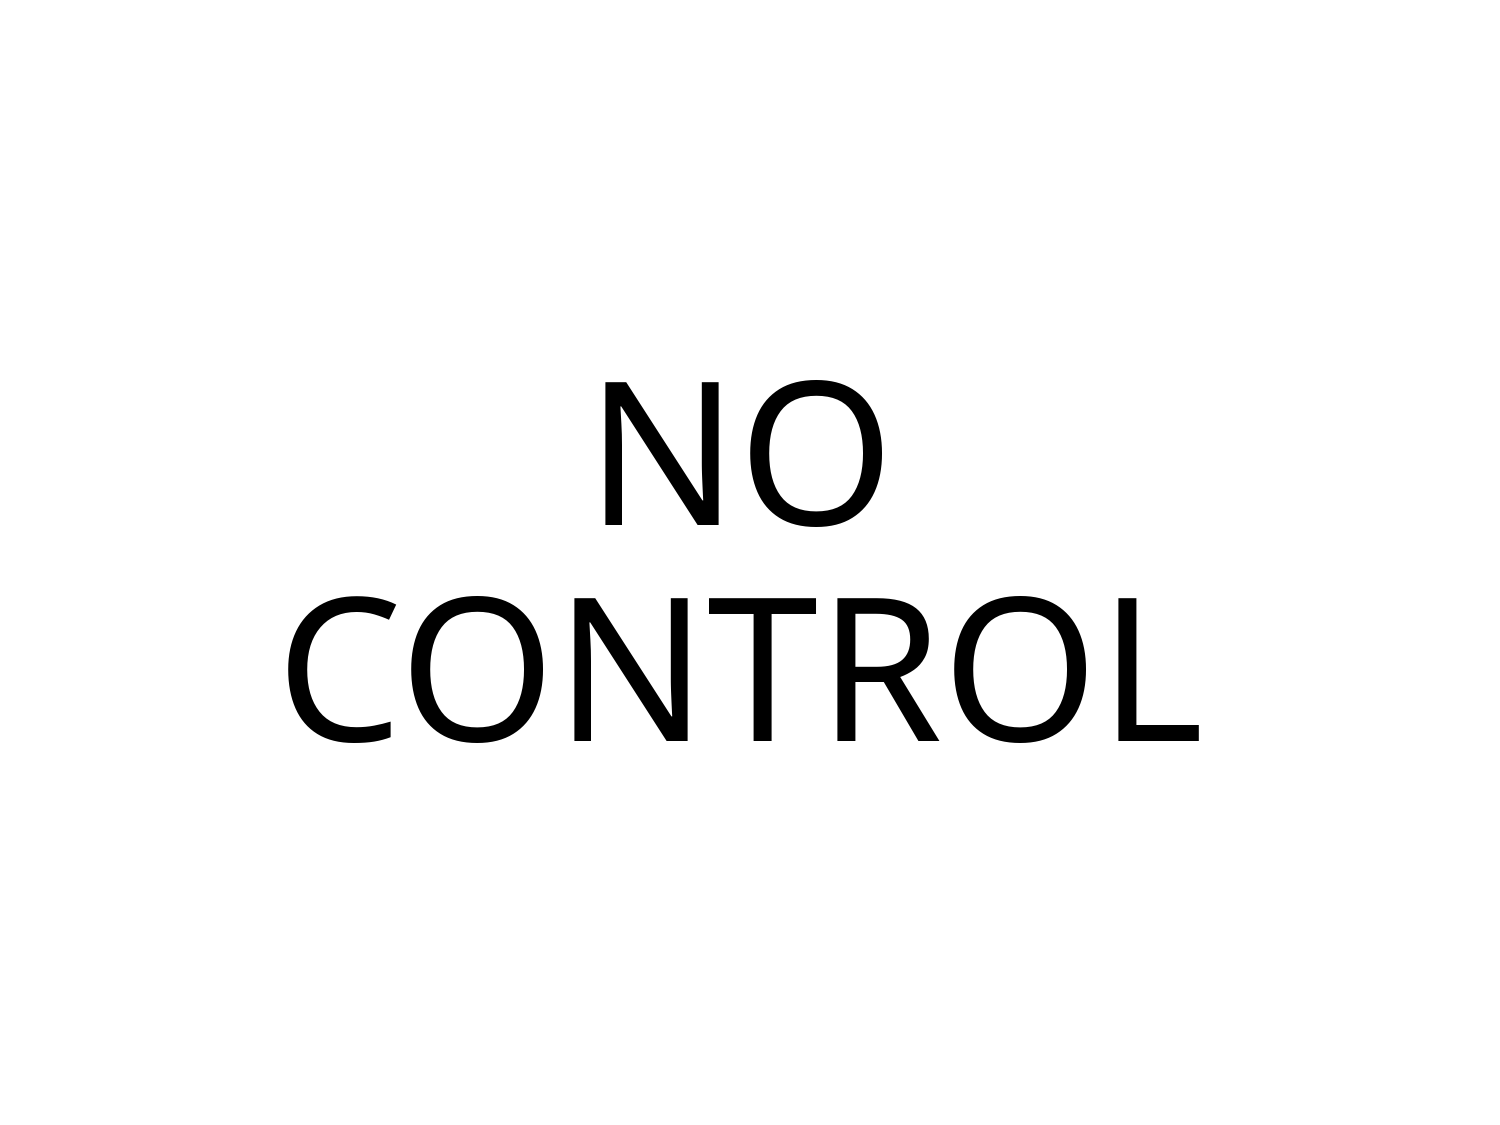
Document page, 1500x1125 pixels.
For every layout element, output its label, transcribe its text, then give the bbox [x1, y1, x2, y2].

title NO CONTROL [103, 345, 1379, 738]
